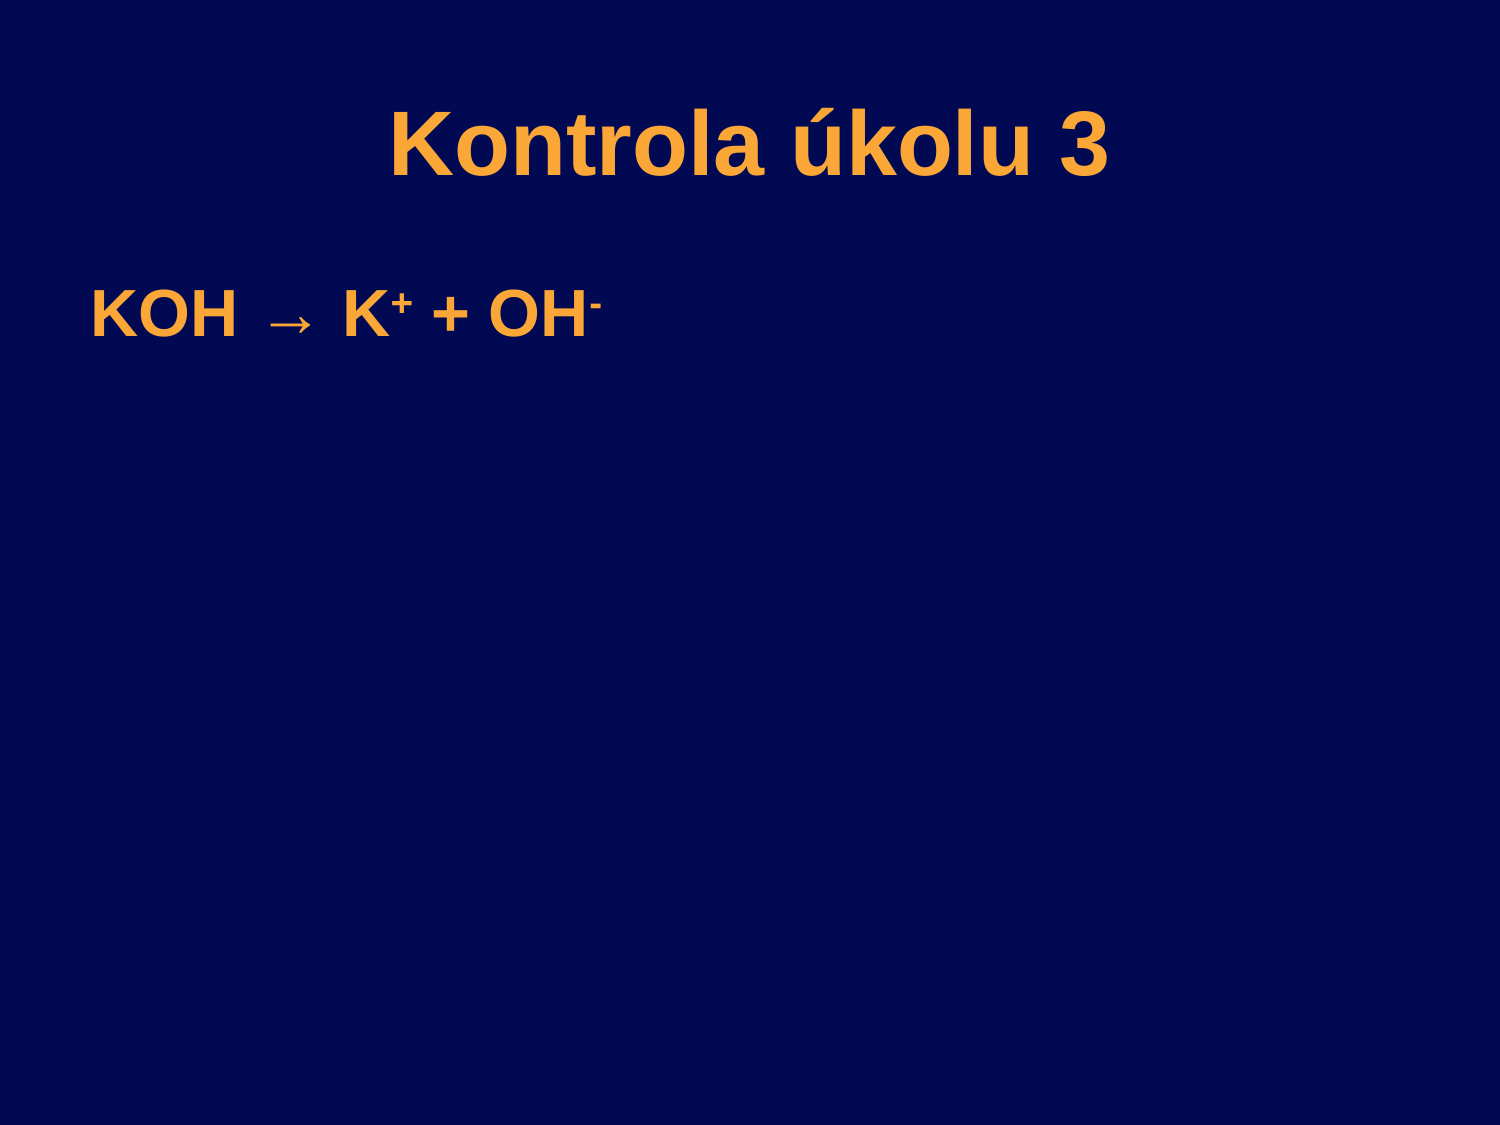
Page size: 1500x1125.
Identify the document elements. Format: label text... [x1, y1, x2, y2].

title Kontrola úkolu 3 [75, 45, 1426, 233]
list KOH → K+ + OH- [75, 262, 1426, 1006]
